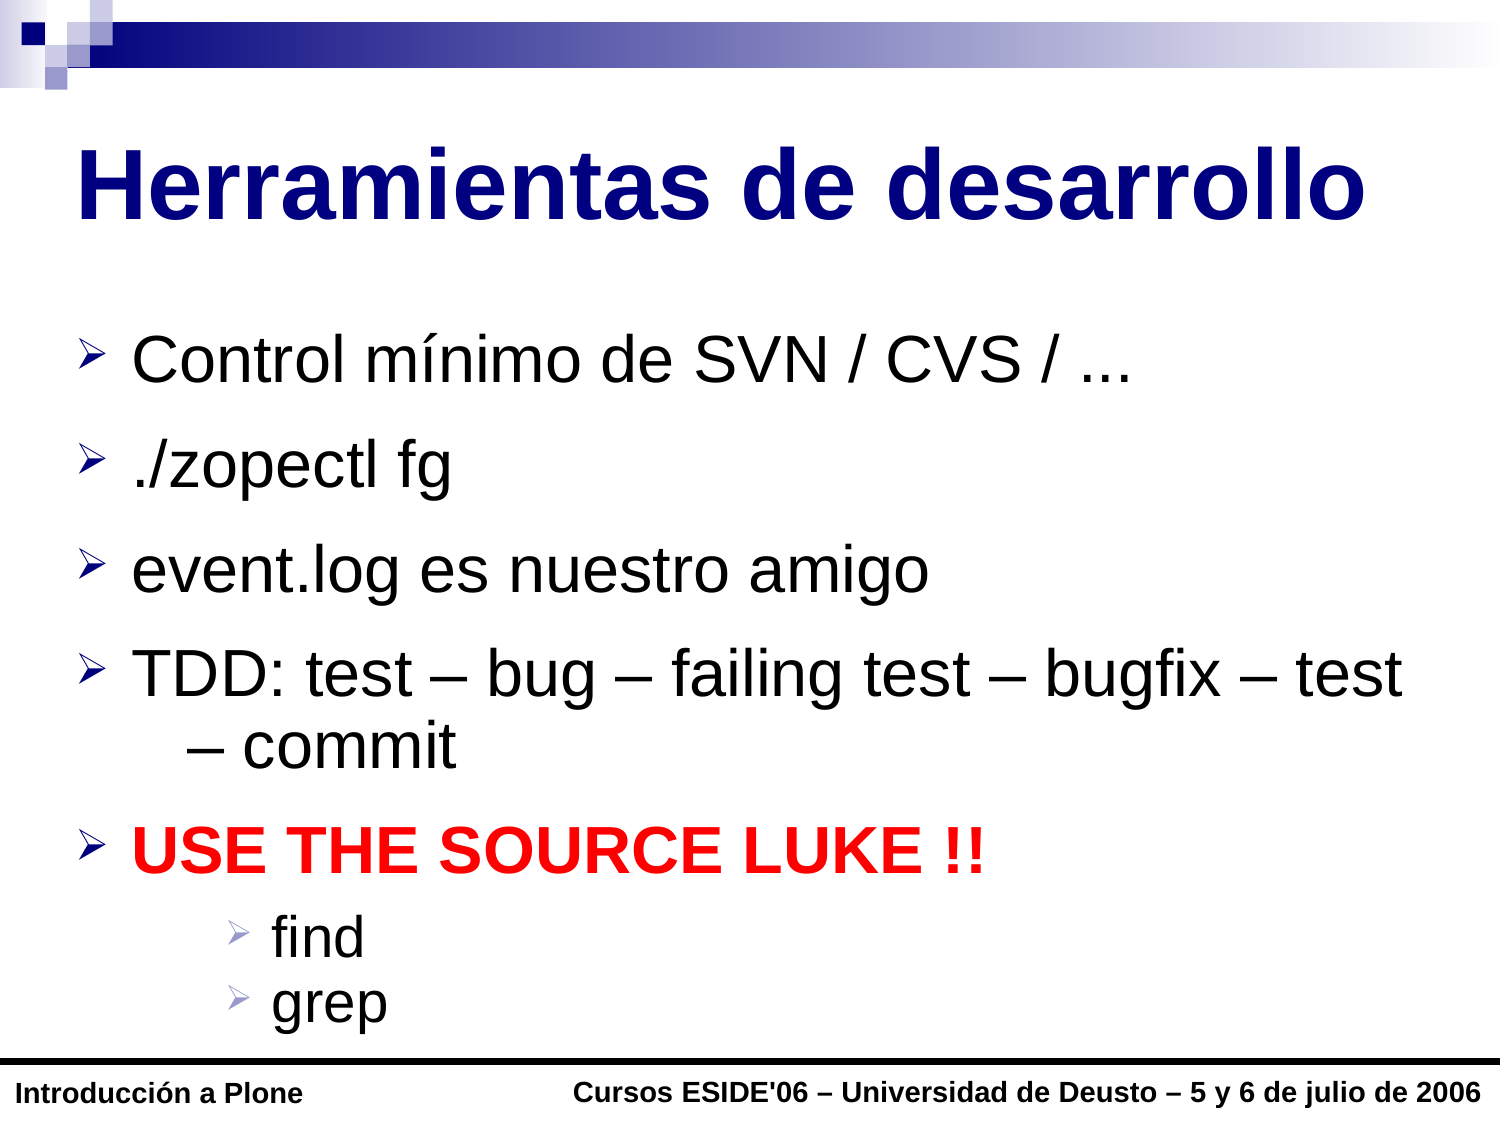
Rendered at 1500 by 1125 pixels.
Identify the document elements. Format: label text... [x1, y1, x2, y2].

list Control mínimo de SVN / CVS / ... ./zopectl fg event.log es nuestro amigo TDD: test – bug – failing test – bugfix – test – commit USE THE SOURCE LUKE !! find grep [75, 324, 1426, 1034]
title Herramientas de desarrollo [75, 66, 1426, 309]
